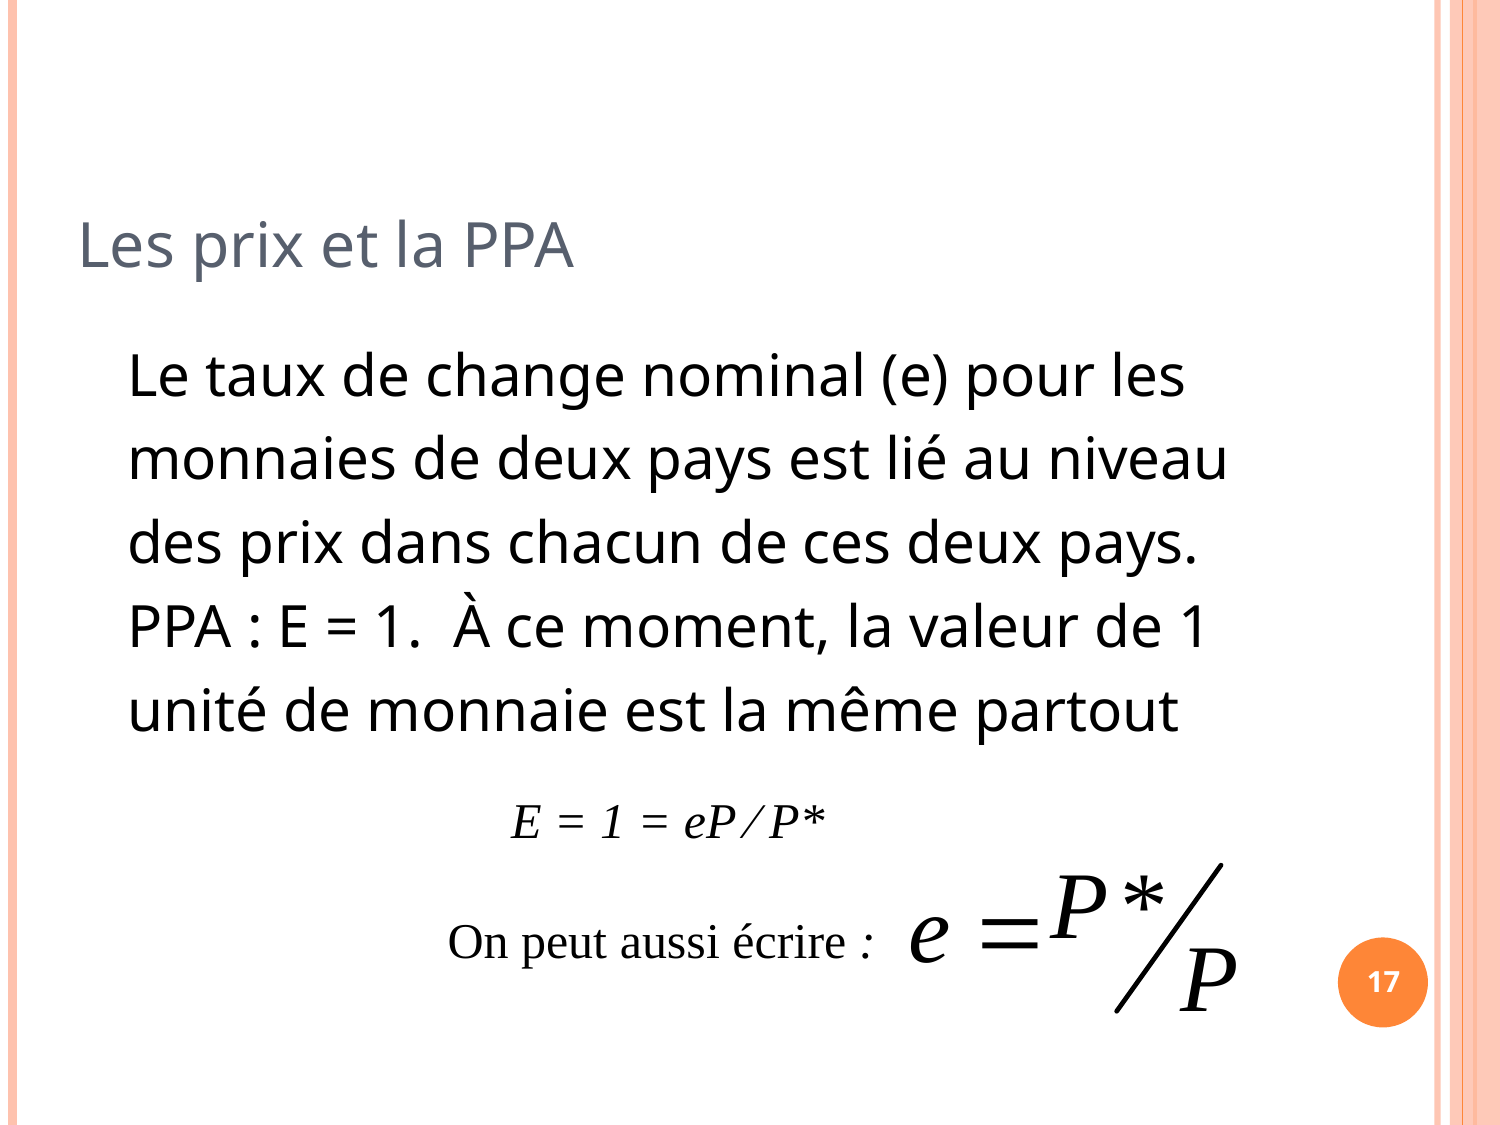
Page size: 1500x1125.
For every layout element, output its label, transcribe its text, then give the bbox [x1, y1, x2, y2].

text_box E = 1 = eP ⁄ P* On peut aussi écrire : [432, 781, 904, 1037]
chart [895, 842, 1254, 1034]
list Le taux de change nominal (e) pour les monnaies de deux pays est lié au niveau des prix dans chacun de ces deux pays. PPA : E = 1. À ce moment, la valeur de 1 unité de monnaie est la même partout [112, 316, 1317, 941]
slide_number <numéro> [1333, 940, 1434, 1027]
title Les prix et la PPA [62, 37, 1450, 288]
